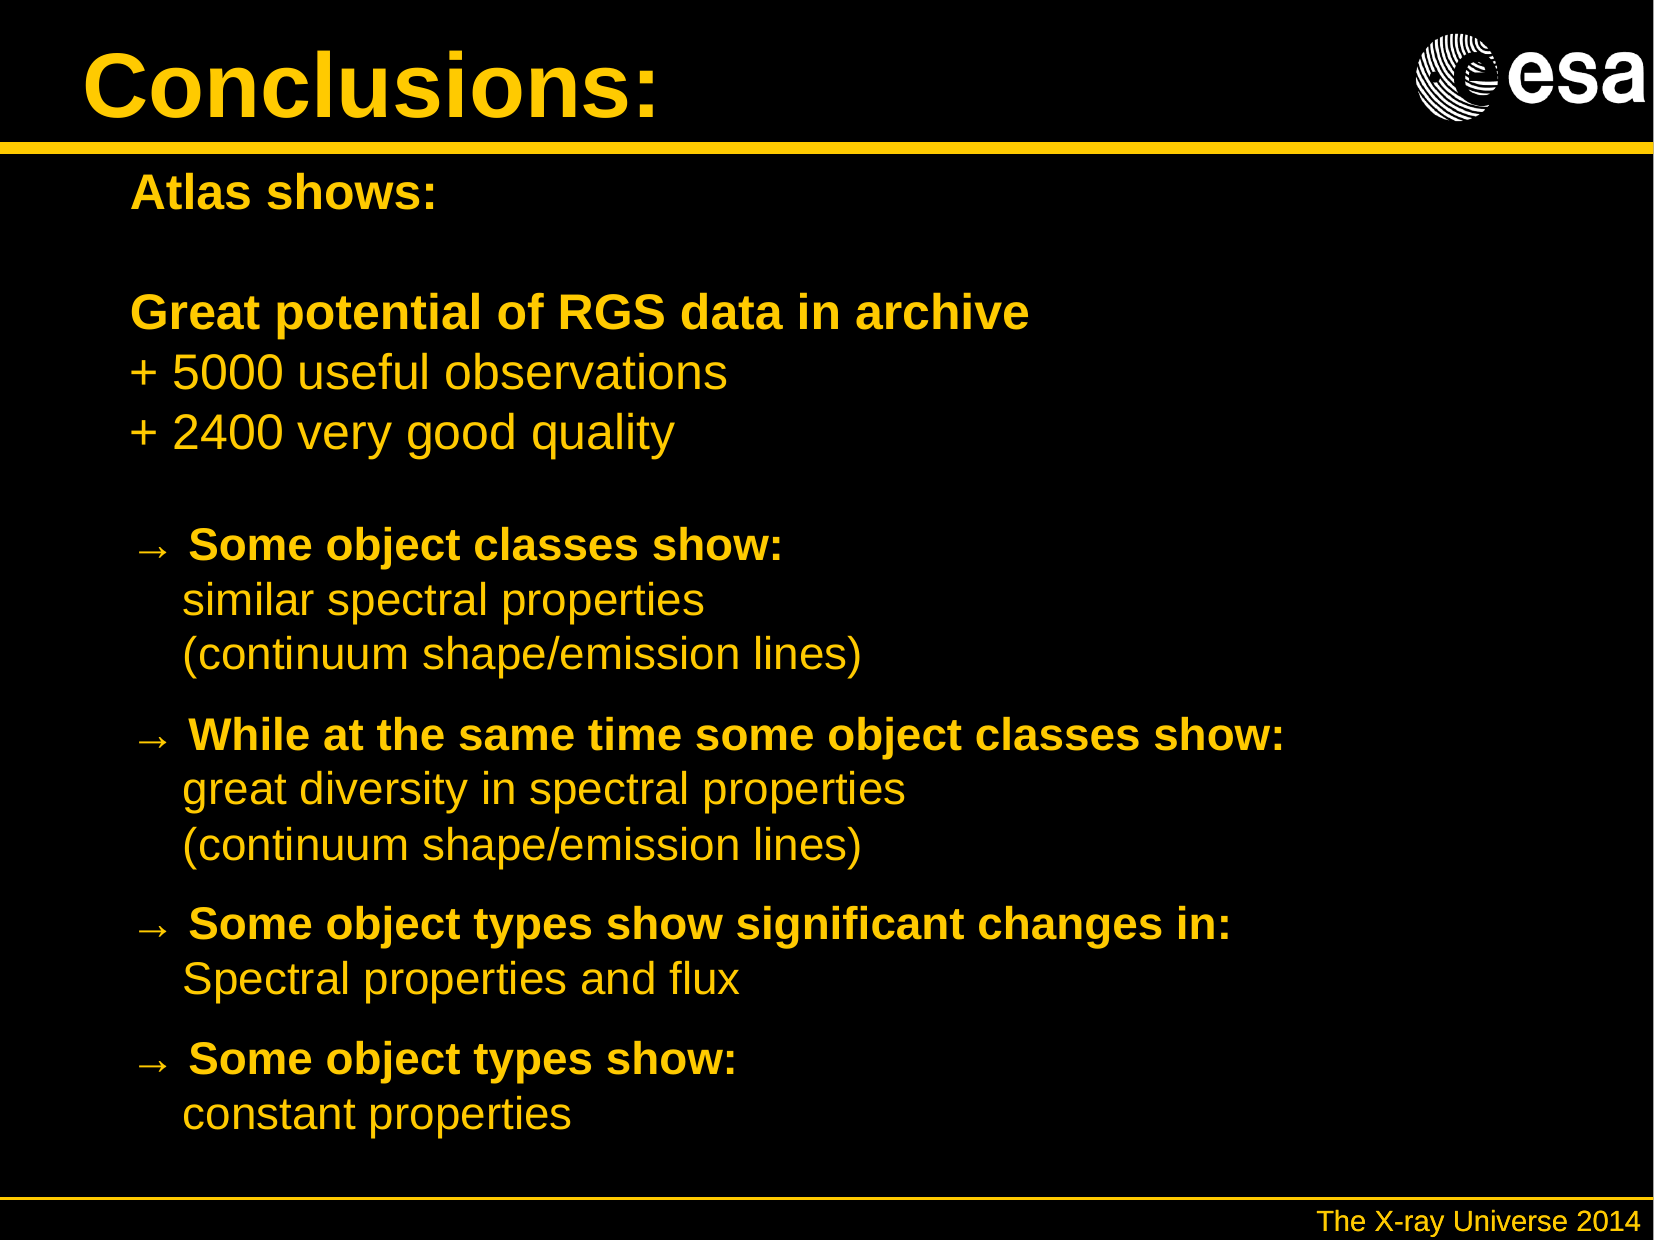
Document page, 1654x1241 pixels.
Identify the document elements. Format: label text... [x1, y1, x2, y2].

picture [1411, 29, 1648, 124]
text_box The X-ray Universe 2014 [0, 1203, 1642, 1237]
list Atlas shows: Great potential of RGS data in archive + 5000 useful observations + 2400 very good quality → Some object classes show: similar spectral properties (continuum shape/emission lines) → While at the same time some object classes show: great diversity in spectral properties (continuum shape/emission lines) → Some object types show significant changes in: Spectral properties and flux → Some object types show: constant properties [112, 159, 1654, 1197]
title Conclusions: [82, 25, 1571, 136]
